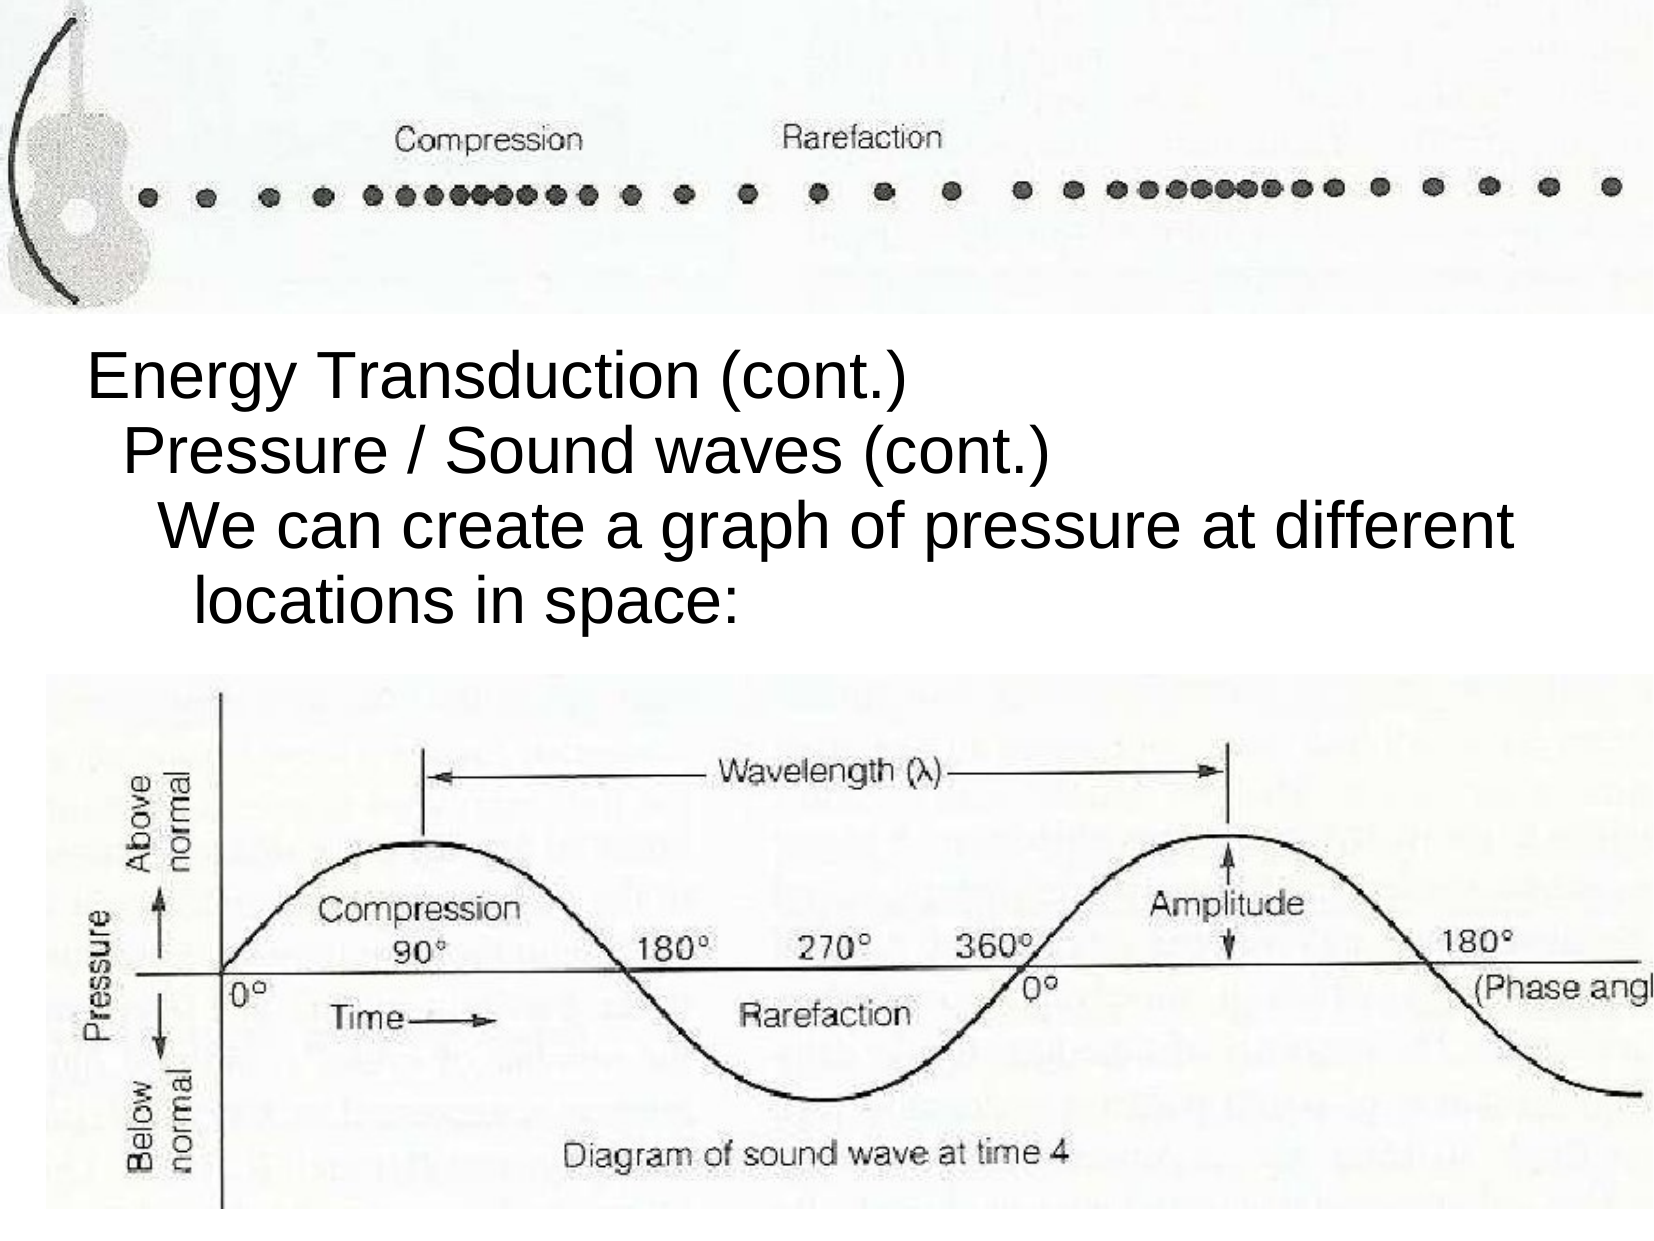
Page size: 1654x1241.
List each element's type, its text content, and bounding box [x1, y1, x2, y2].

picture [46, 674, 1654, 1209]
picture [0, 0, 1654, 314]
text_box Energy Transduction (cont.) Pressure / Sound waves (cont.) We can create a graph of pressure at different locations in space: [86, 338, 1576, 638]
